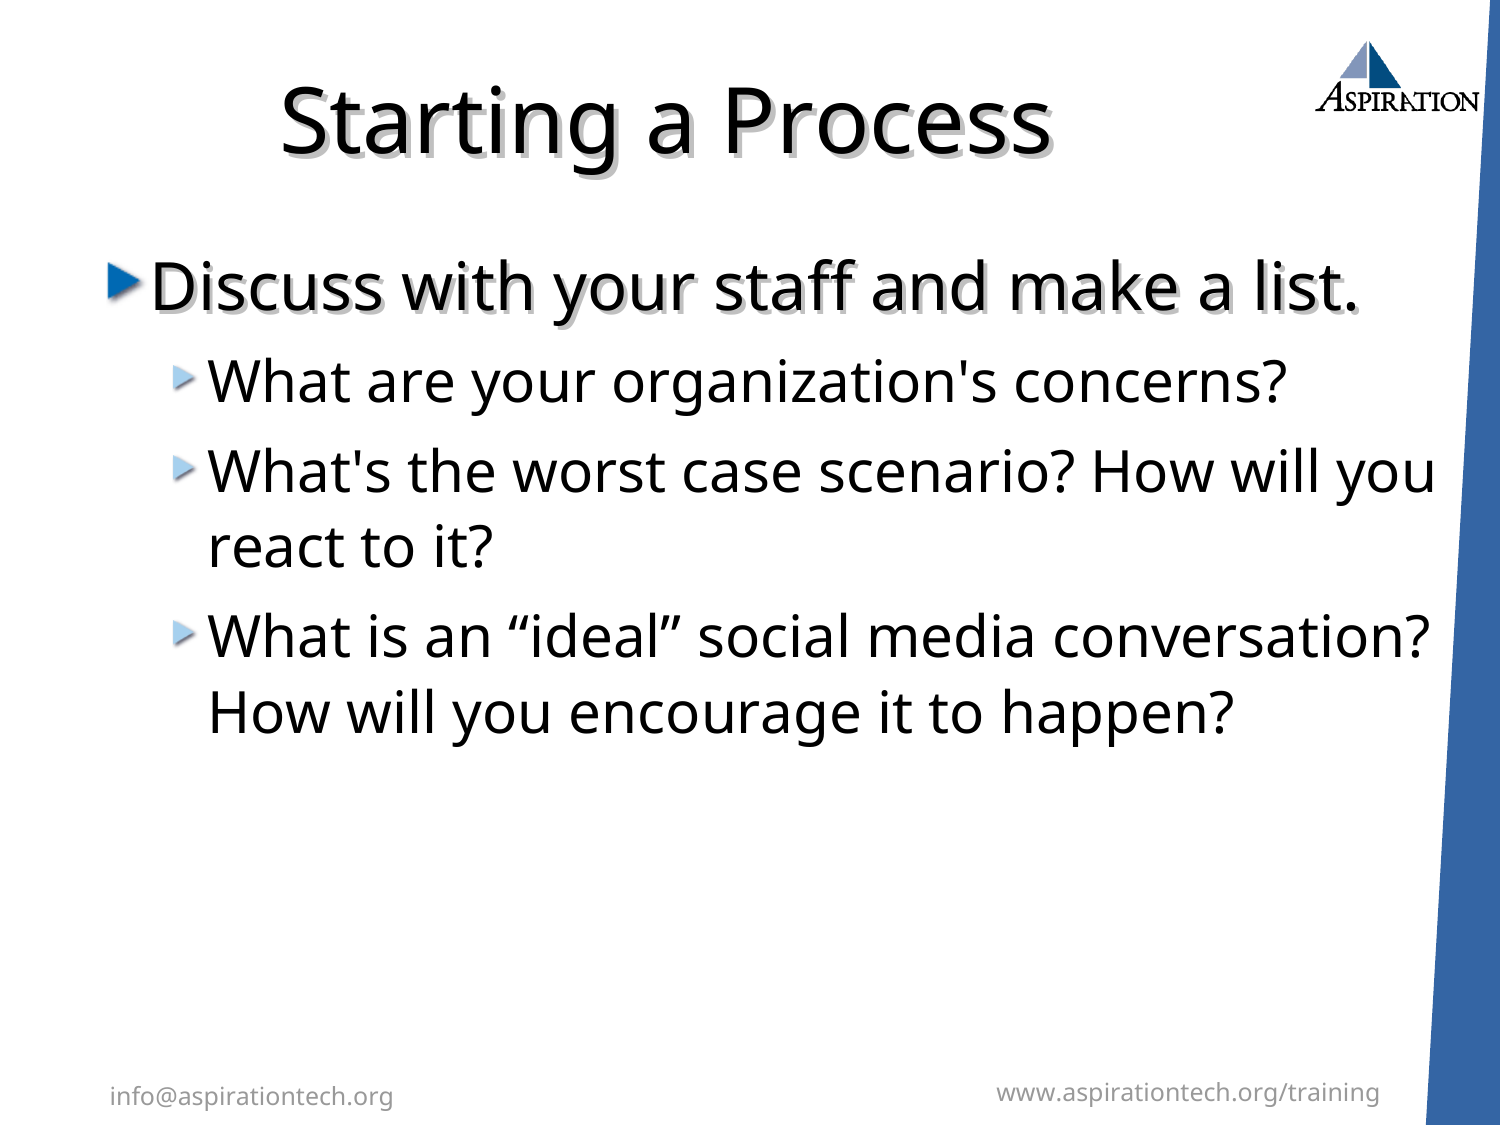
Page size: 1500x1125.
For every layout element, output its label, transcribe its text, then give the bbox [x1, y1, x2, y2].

list Discuss with your staff and make a list. What are your organization's concerns? What's the worst case scenario? How will you react to it? What is an “ideal” social media conversation? How will you encourage it to happen? [49, 238, 1447, 892]
title Starting a Process [49, 19, 1284, 206]
picture [1315, 41, 1480, 120]
